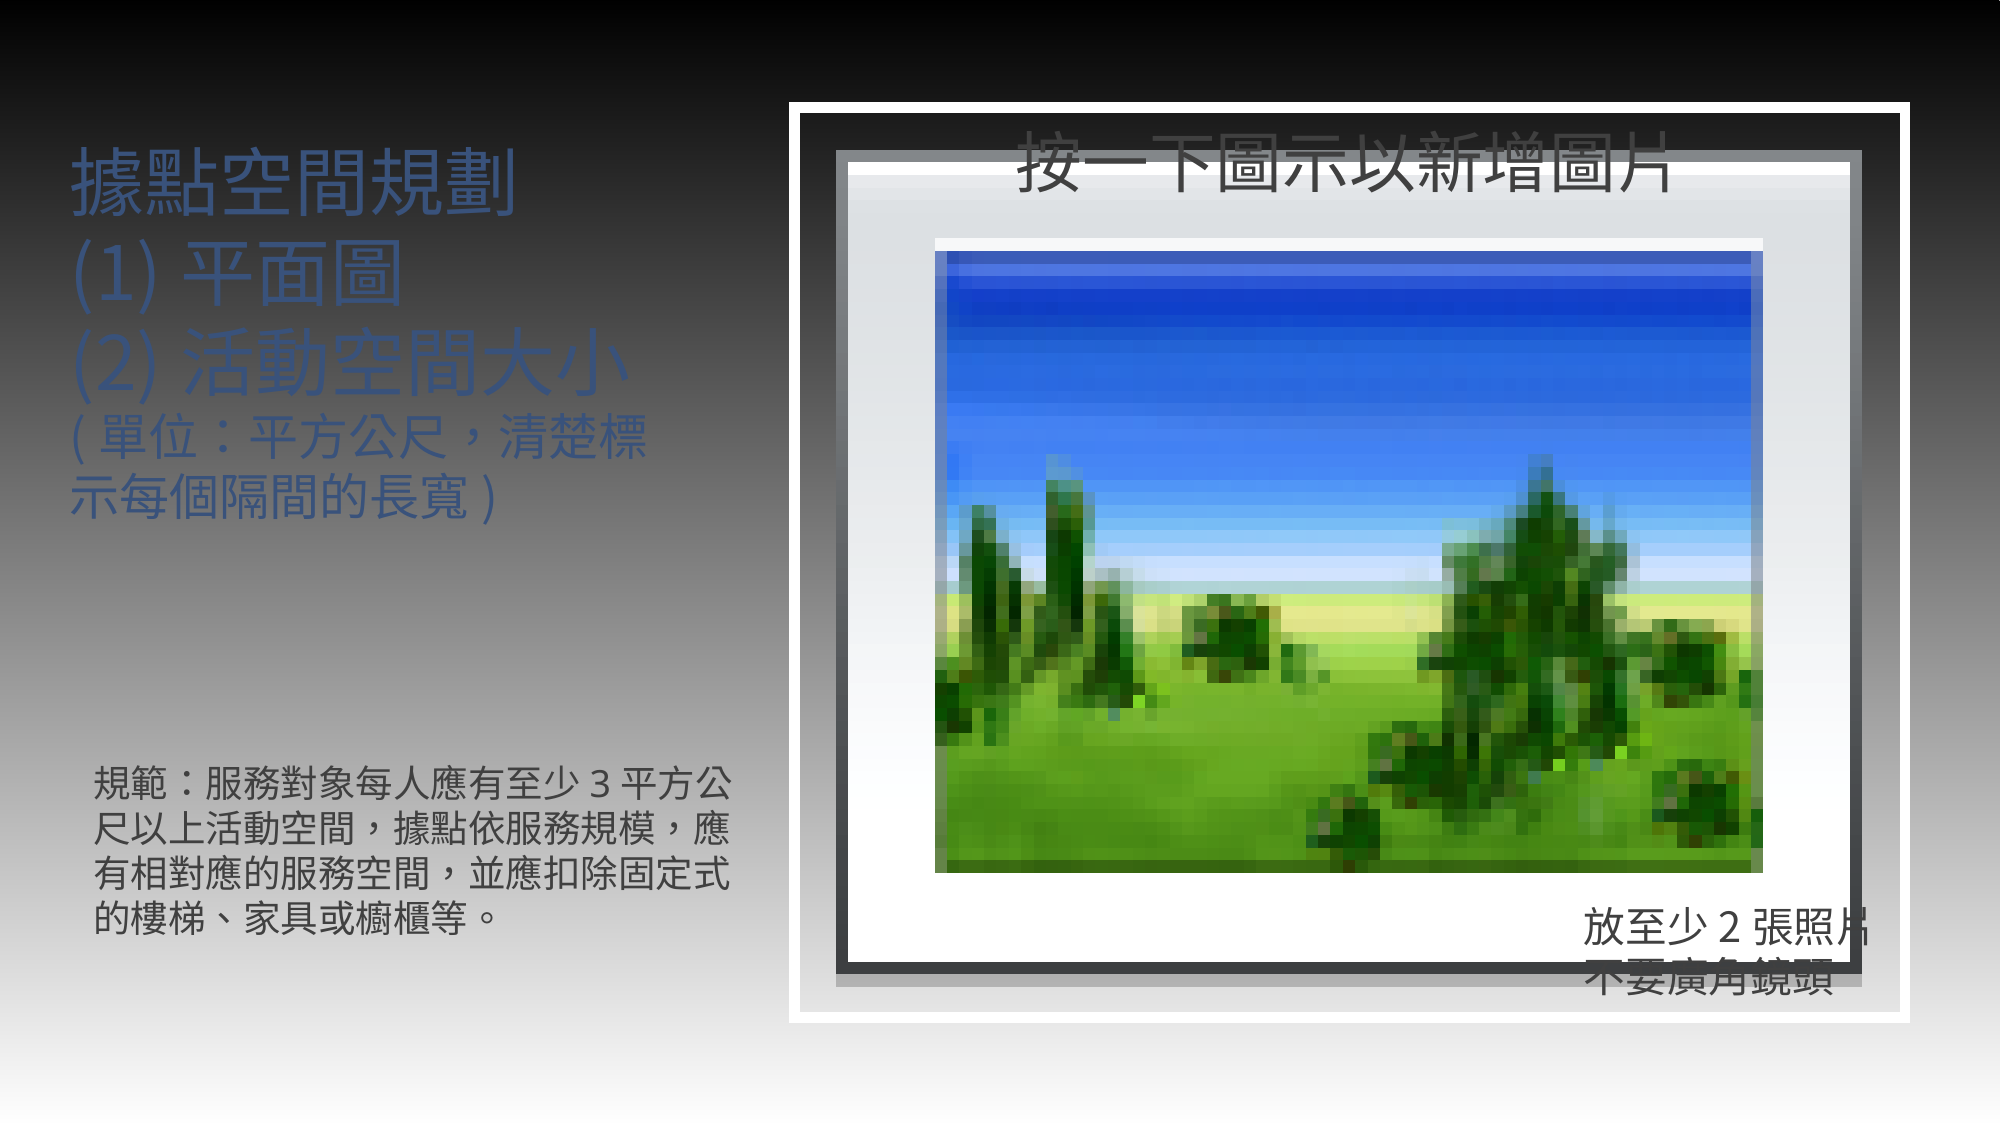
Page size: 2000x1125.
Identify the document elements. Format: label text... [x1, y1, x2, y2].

list 放至少2張照片 不要廣角鏡頭 [1568, 893, 1900, 1019]
title 據點空間規劃 (1)平面圖 (2)活動空間大小(單位：平方公尺，清楚標示每個隔間的長寬) [54, 0, 705, 534]
picture [799, 112, 1900, 1013]
text_box 規範：服務對象每人應有至少3平方公尺以上活動空間，據點依服務規模，應有相對應的服務空間，並應扣除固定式的樓梯、家具或櫥櫃等。 [78, 752, 754, 948]
